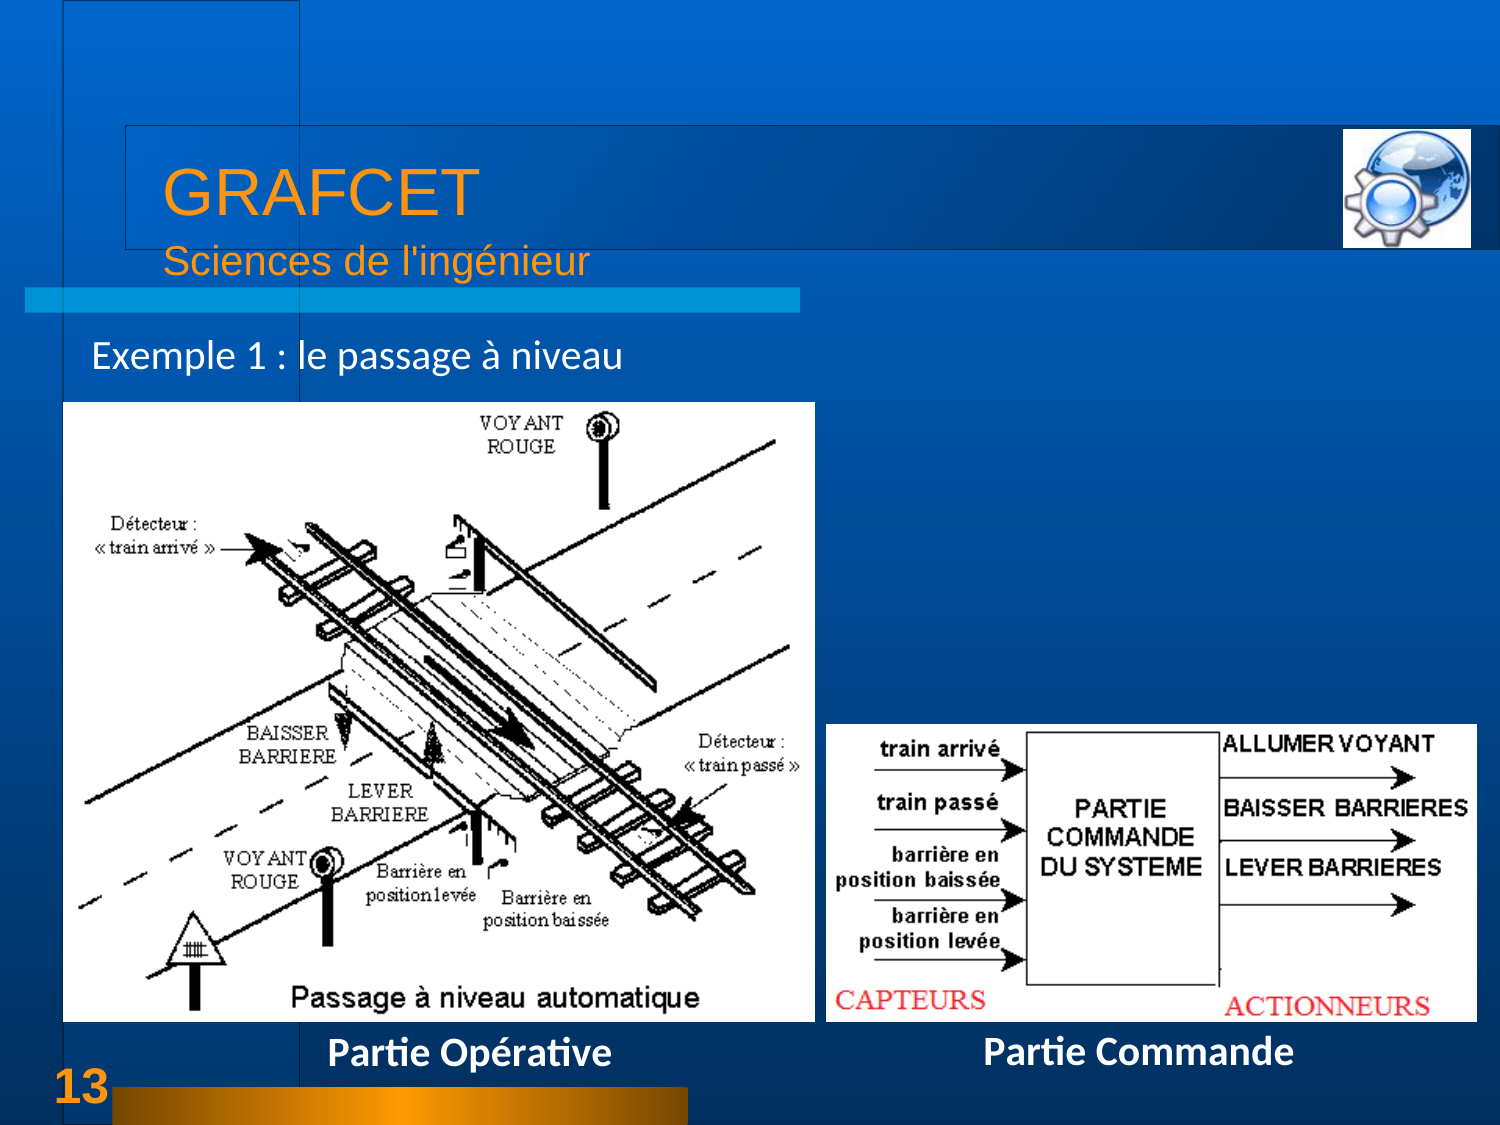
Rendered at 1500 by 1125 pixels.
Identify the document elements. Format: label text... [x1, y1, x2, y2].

text_box Partie Commande [968, 1026, 1353, 1093]
picture [1343, 129, 1471, 248]
picture [826, 724, 1477, 1022]
text_box Exemple 1 : le passage à niveau [76, 331, 1004, 987]
picture [63, 402, 815, 1022]
text_box Partie Opérative [312, 1027, 638, 1094]
